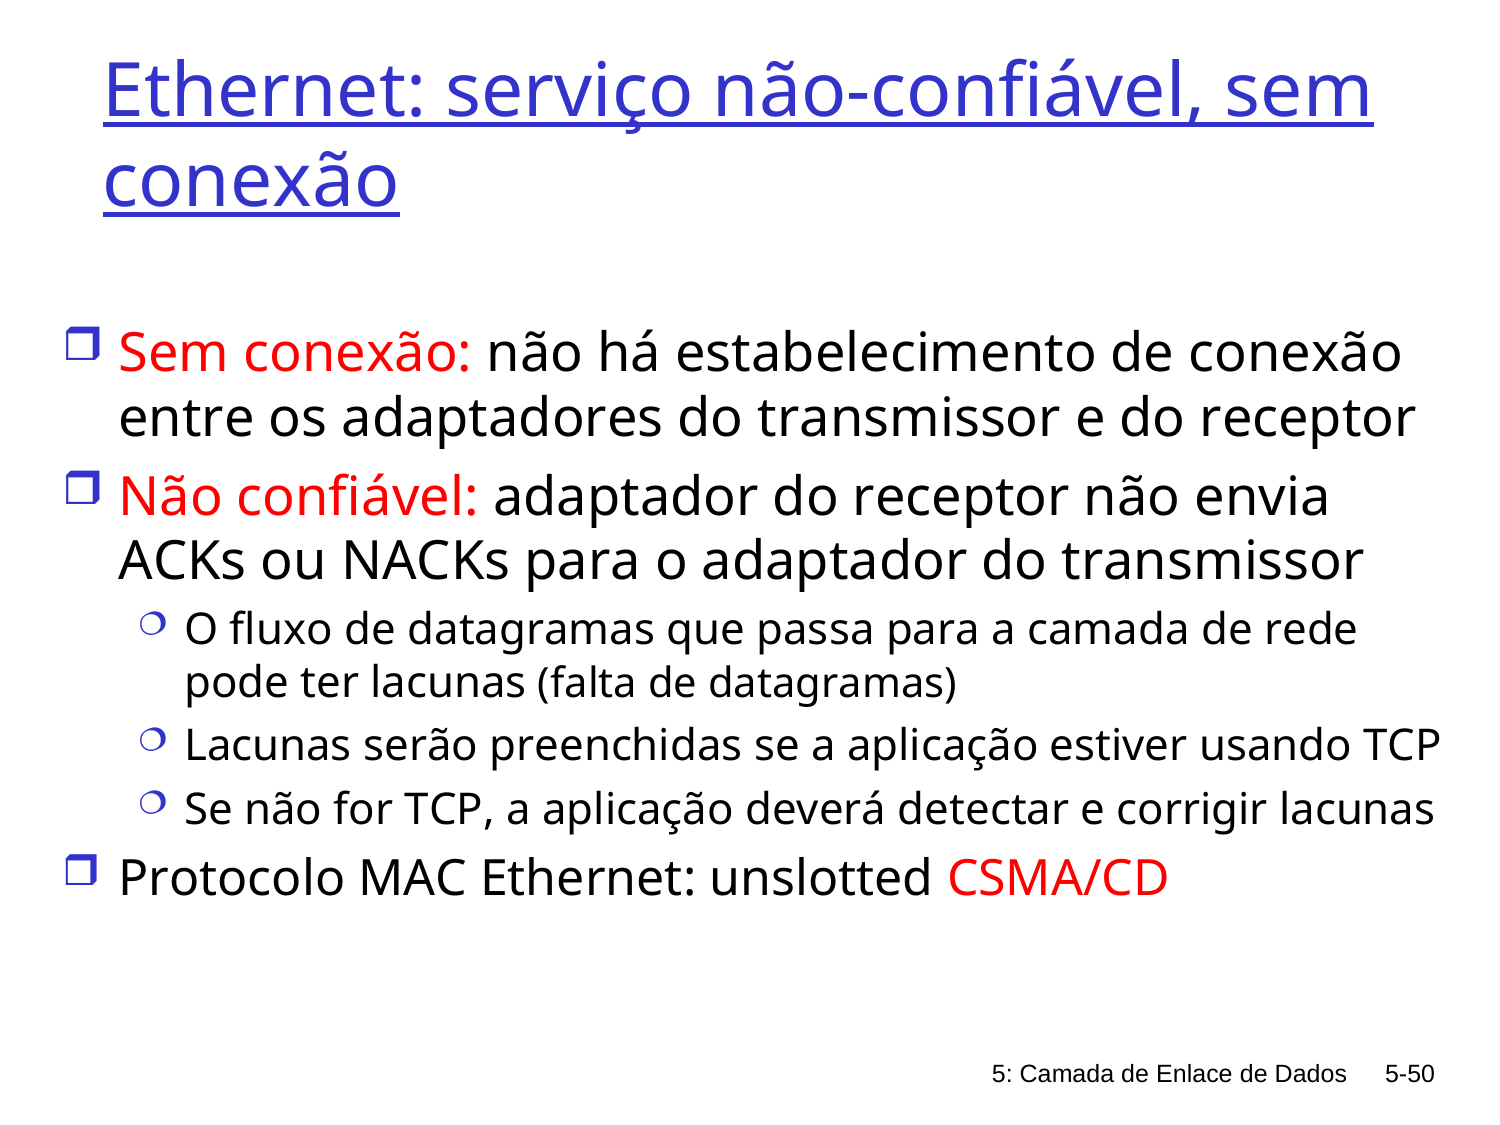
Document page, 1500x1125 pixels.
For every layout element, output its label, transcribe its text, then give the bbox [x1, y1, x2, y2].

text_box 5-<número> [1339, 1050, 1451, 1125]
title Ethernet: serviço não-confiável, sem conexão [87, 33, 1441, 229]
text_box 5: Camada de Enlace de Dados [837, 1050, 1339, 1125]
list Sem conexão: não há estabelecimento de conexão entre os adaptadores do transmissor e do receptor Não confiável: adaptador do receptor não envia ACKs ou NACKs para o adaptador do transmissor O fluxo de datagramas que passa para a camada de rede pode ter lacunas (falta de datagramas) Lacunas serão preenchidas se a aplicação estiver usando TCP Se não for TCP, a aplicação deverá detectar e corrigir lacunas Protocolo MAC Ethernet: unslotted CSMA/CD [47, 309, 1476, 1026]
